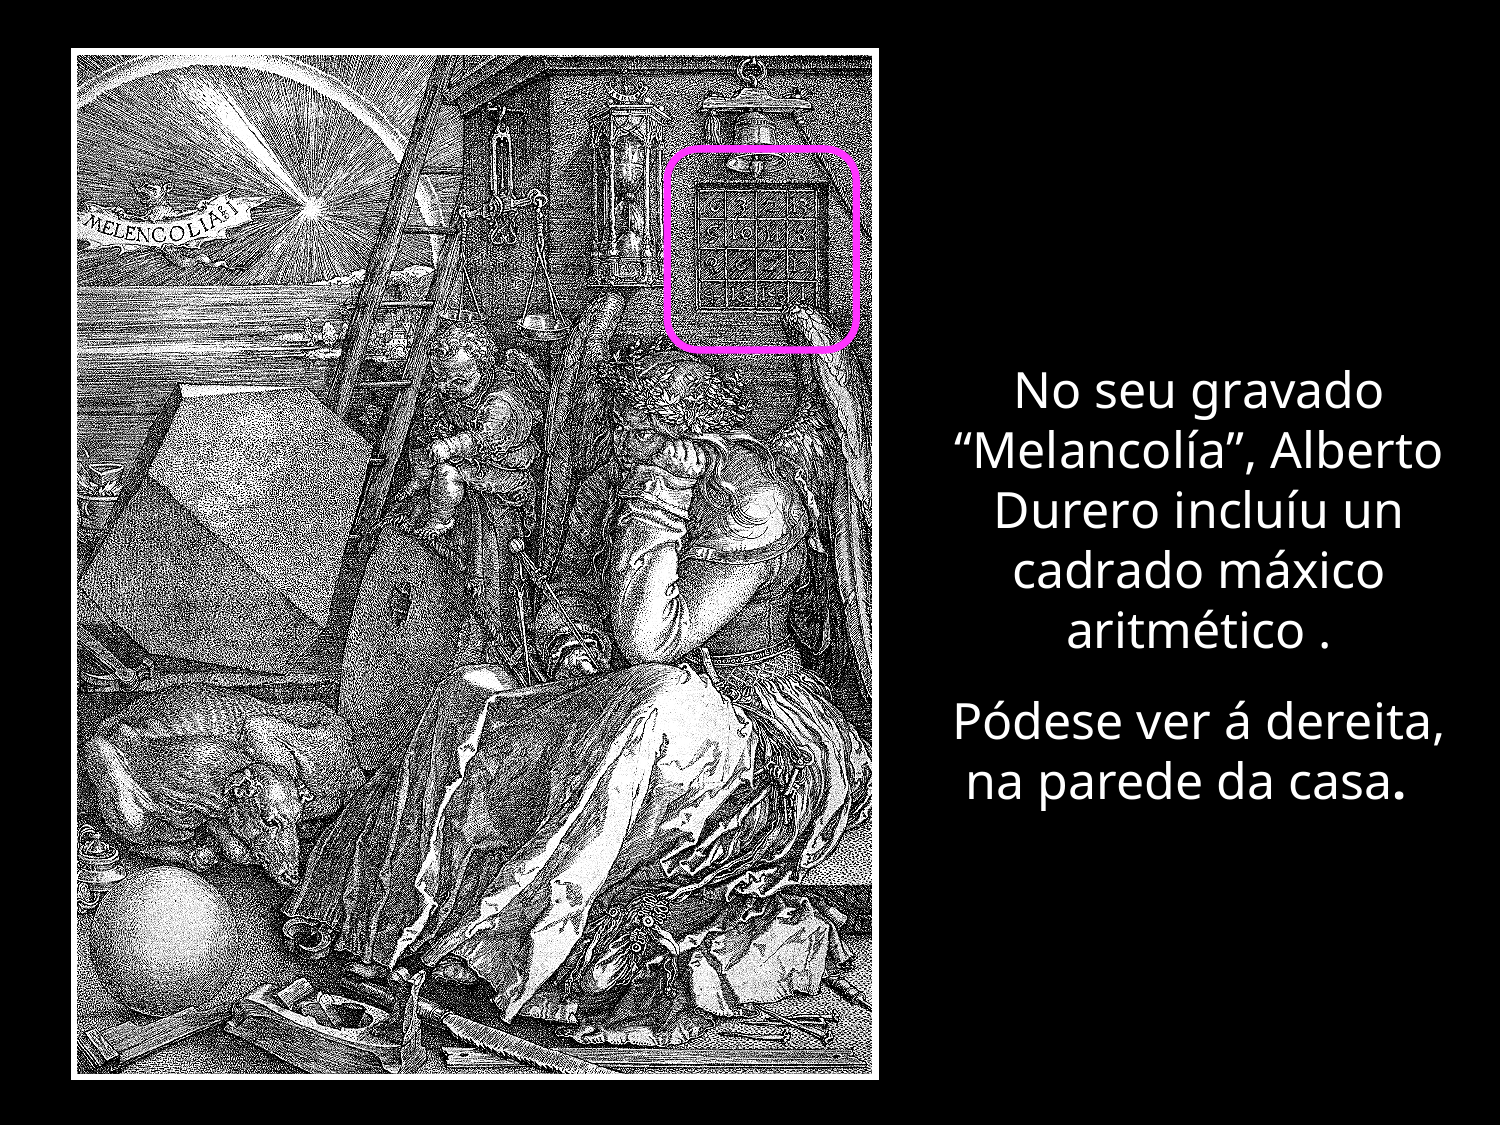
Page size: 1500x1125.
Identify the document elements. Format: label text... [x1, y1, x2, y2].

text_box No seu gravado “Melancolía”, Alberto Durero incluíu un cadrado máxico aritmético . Pódese ver á dereita, na parede da casa. [937, 350, 1461, 818]
picture [76, 54, 873, 1074]
